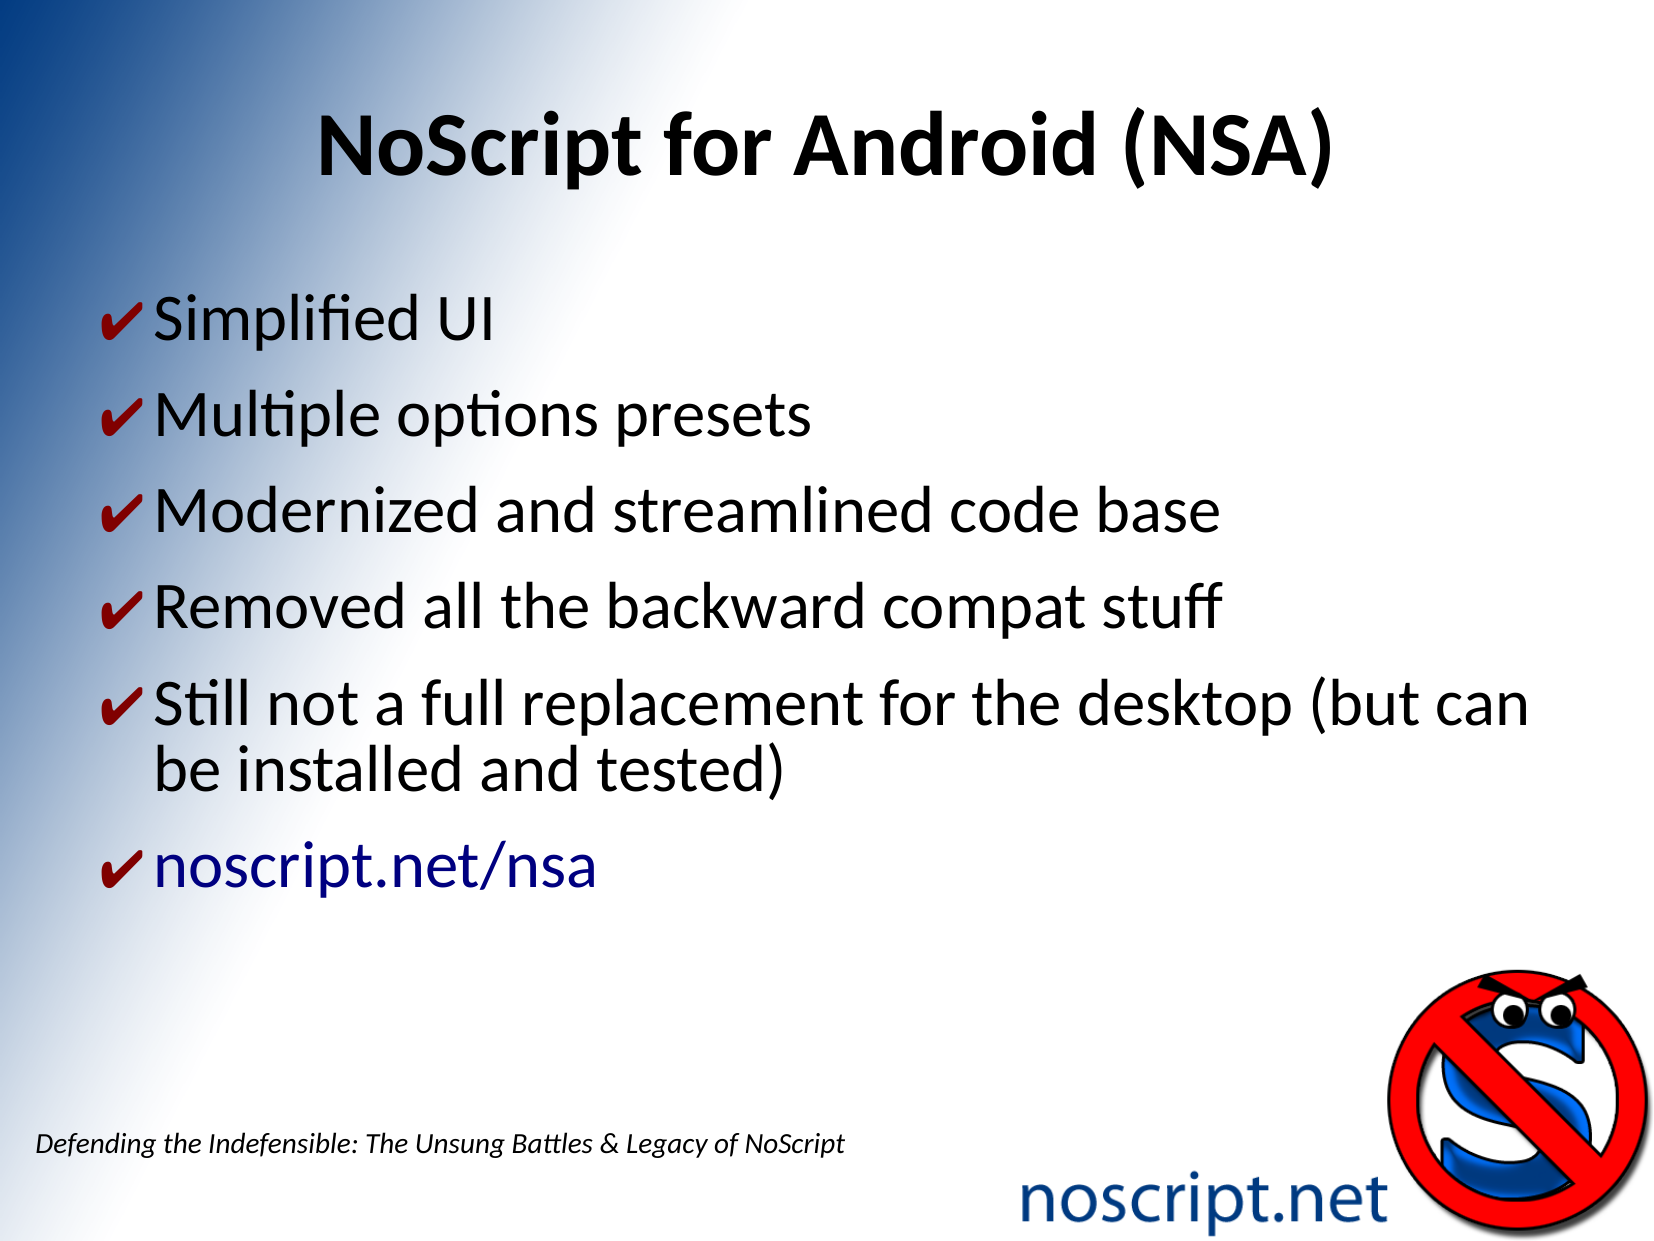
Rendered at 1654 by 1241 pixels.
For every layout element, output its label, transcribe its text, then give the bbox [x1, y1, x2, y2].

list Simplified UI Multiple options presets Modernized and streamlined code base Removed all the backward compat stuff Still not a full replacement for the desktop (but can be installed and tested) noscript.net/nsa [82, 290, 1571, 1010]
title NoScript for Android (NSA) [82, 49, 1571, 257]
picture [0, 0, 1654, 1241]
